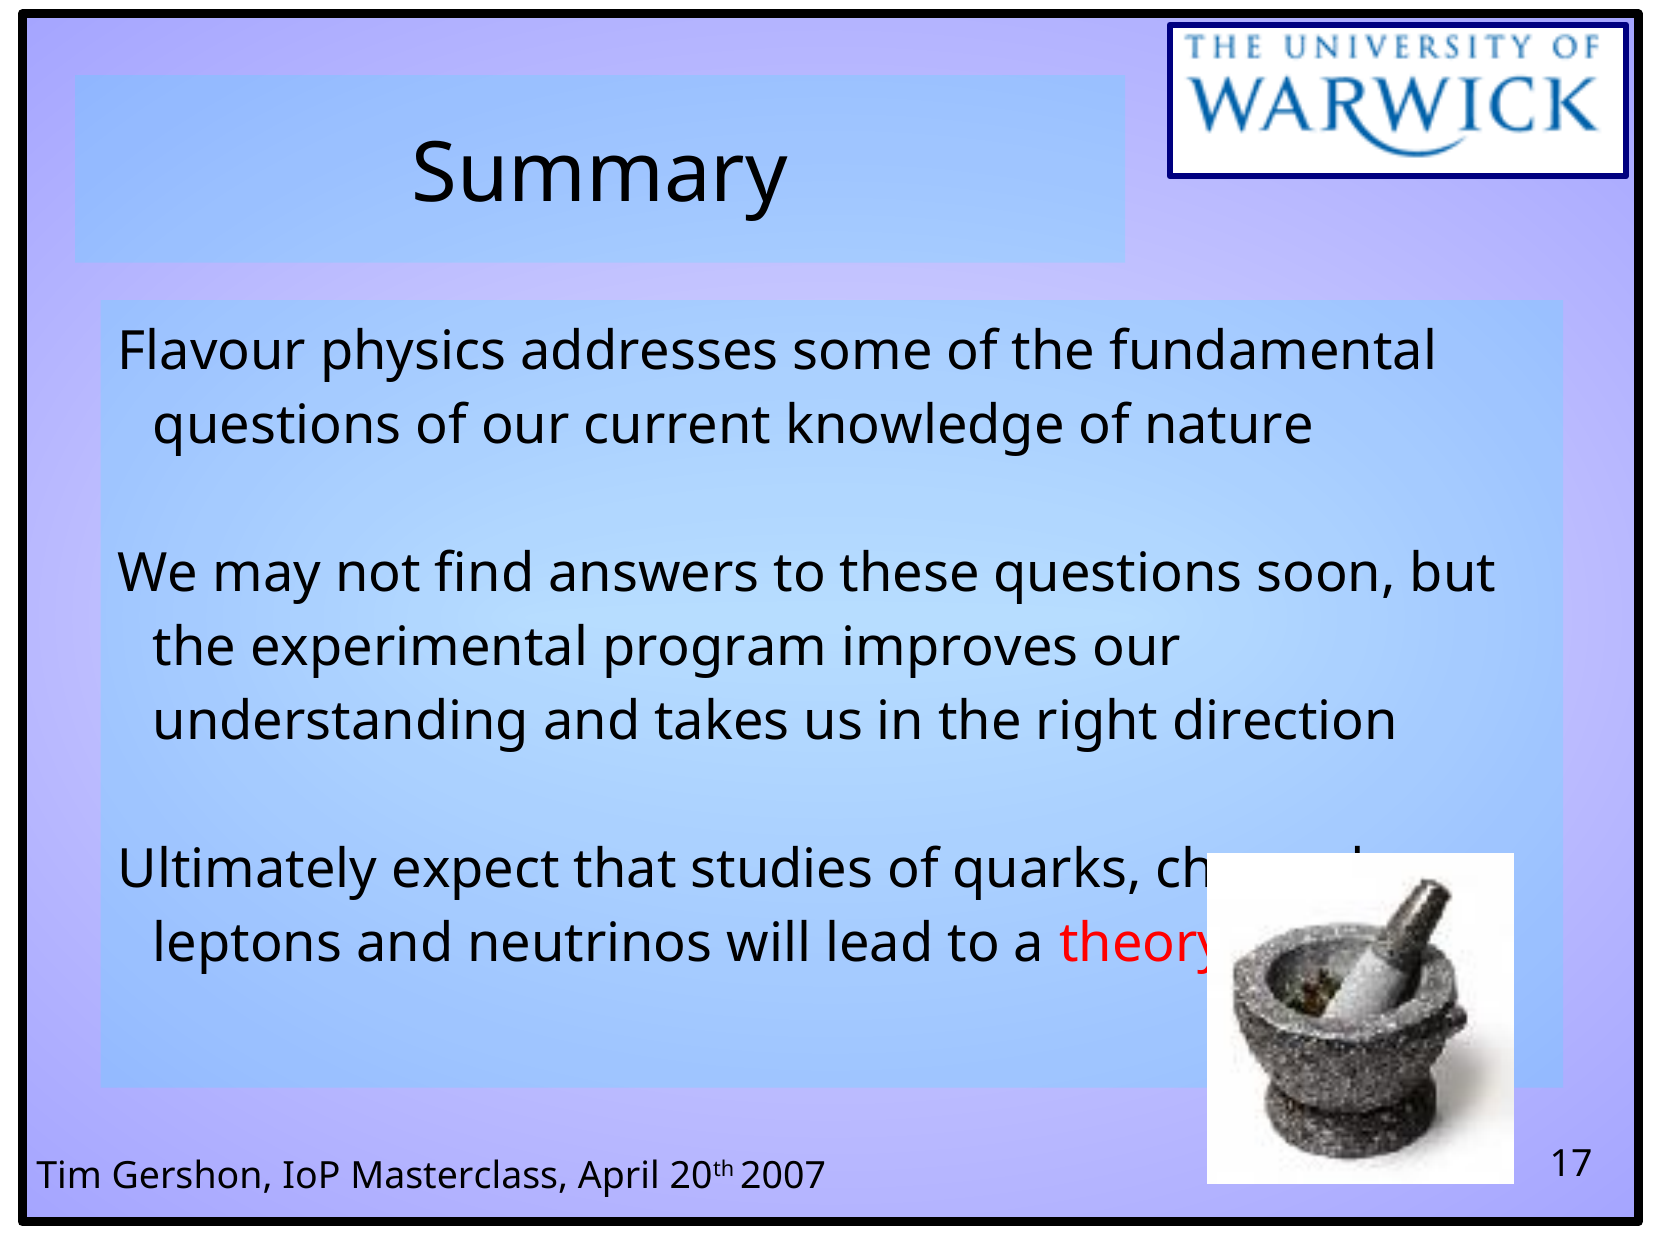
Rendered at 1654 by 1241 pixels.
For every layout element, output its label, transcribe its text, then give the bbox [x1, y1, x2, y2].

picture [1172, 27, 1623, 174]
text_box [22, 13, 1639, 1222]
text_box <number> [1533, 1125, 1609, 1201]
text_box Summary [75, 75, 1126, 263]
text_box Tim Gershon, IoP Masterclass, April 20th 2007 [37, 1136, 826, 1212]
text_box Flavour physics addresses some of the fundamental questions of our current knowledge of nature We may not find answers to these questions soon, but the experimental program improves our understanding and takes us in the right direction Ultimately expect that studies of quarks, charged leptons and neutrinos will lead to a theory of flavour [67, 304, 1540, 912]
picture [1207, 853, 1514, 1184]
